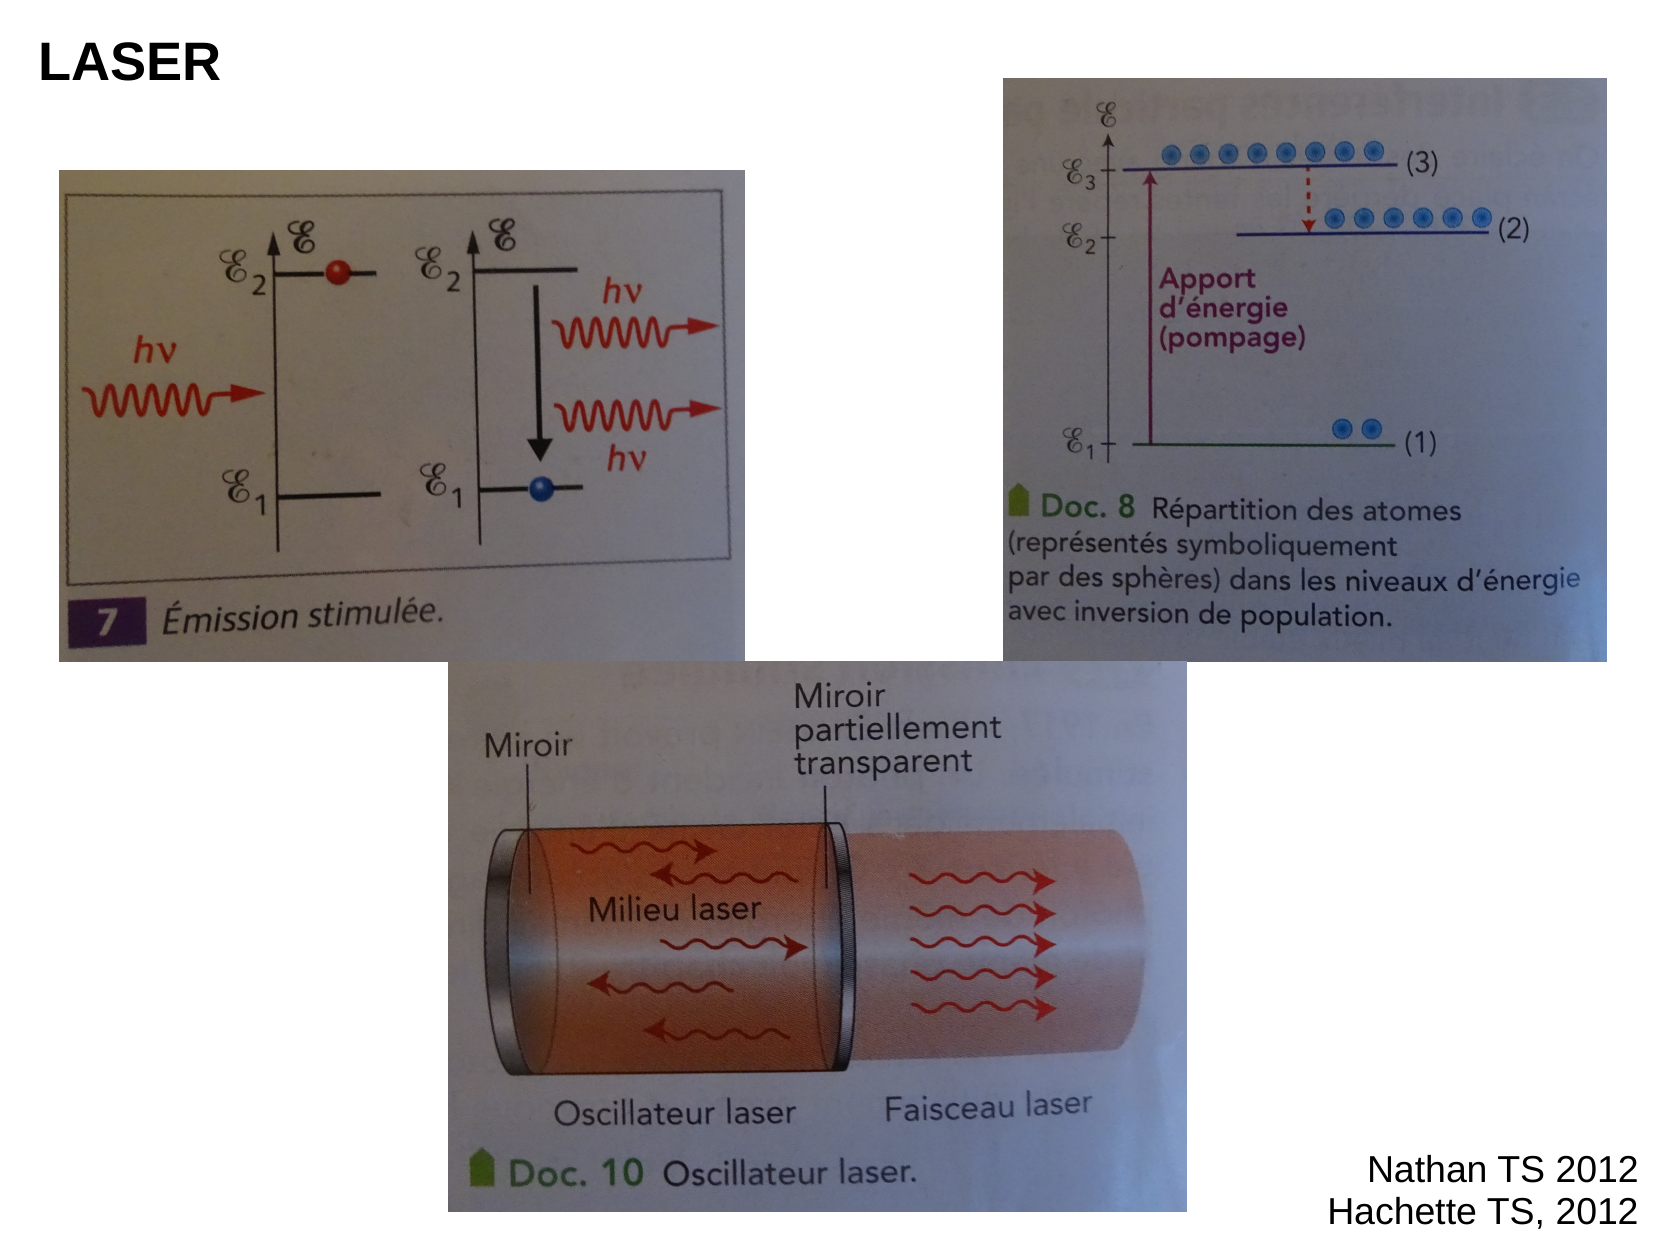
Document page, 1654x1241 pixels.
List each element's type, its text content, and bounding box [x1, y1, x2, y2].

text_box LASER [23, 23, 851, 101]
picture [59, 78, 1607, 1212]
text_box Nathan TS 2012 Hachette TS, 2012 [1204, 1141, 1654, 1241]
